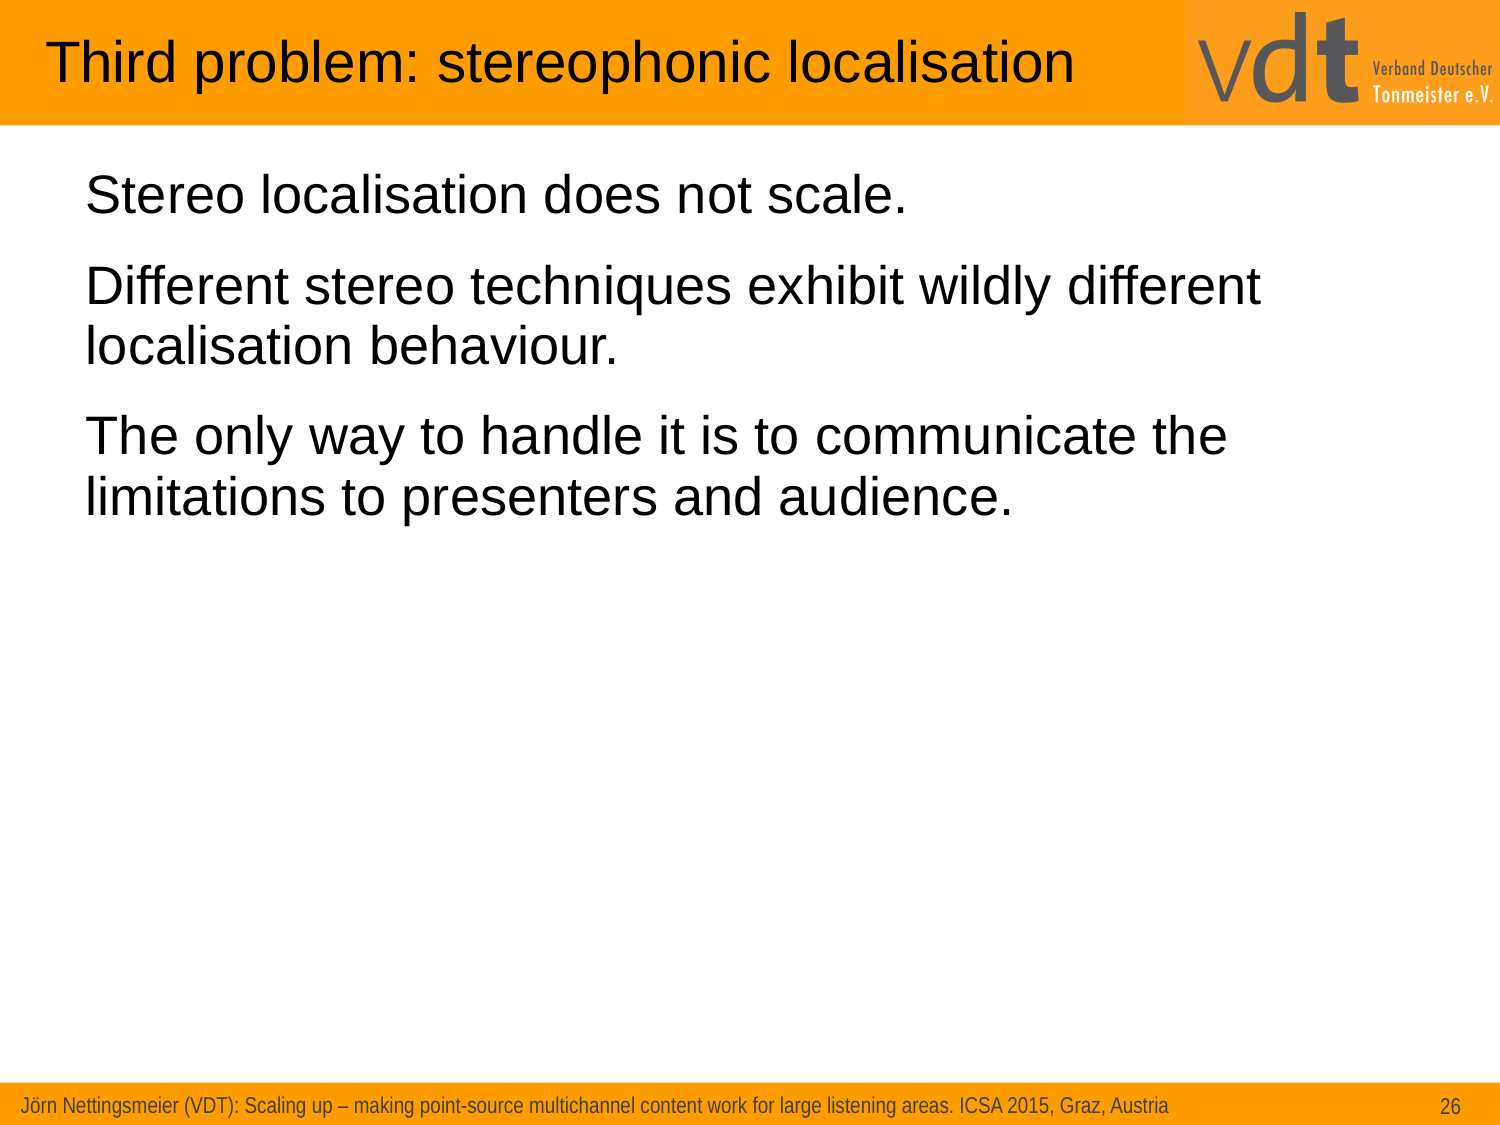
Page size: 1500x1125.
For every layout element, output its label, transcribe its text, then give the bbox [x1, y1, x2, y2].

title Third problem: stereophonic localisation [45, 0, 1171, 126]
list Stereo localisation does not scale. Different stereo techniques exhibit wildly different localisation behaviour. The only way to handle it is to communicate the limitations to presenters and audience. [15, 164, 1486, 1066]
picture [1185, 0, 1500, 124]
